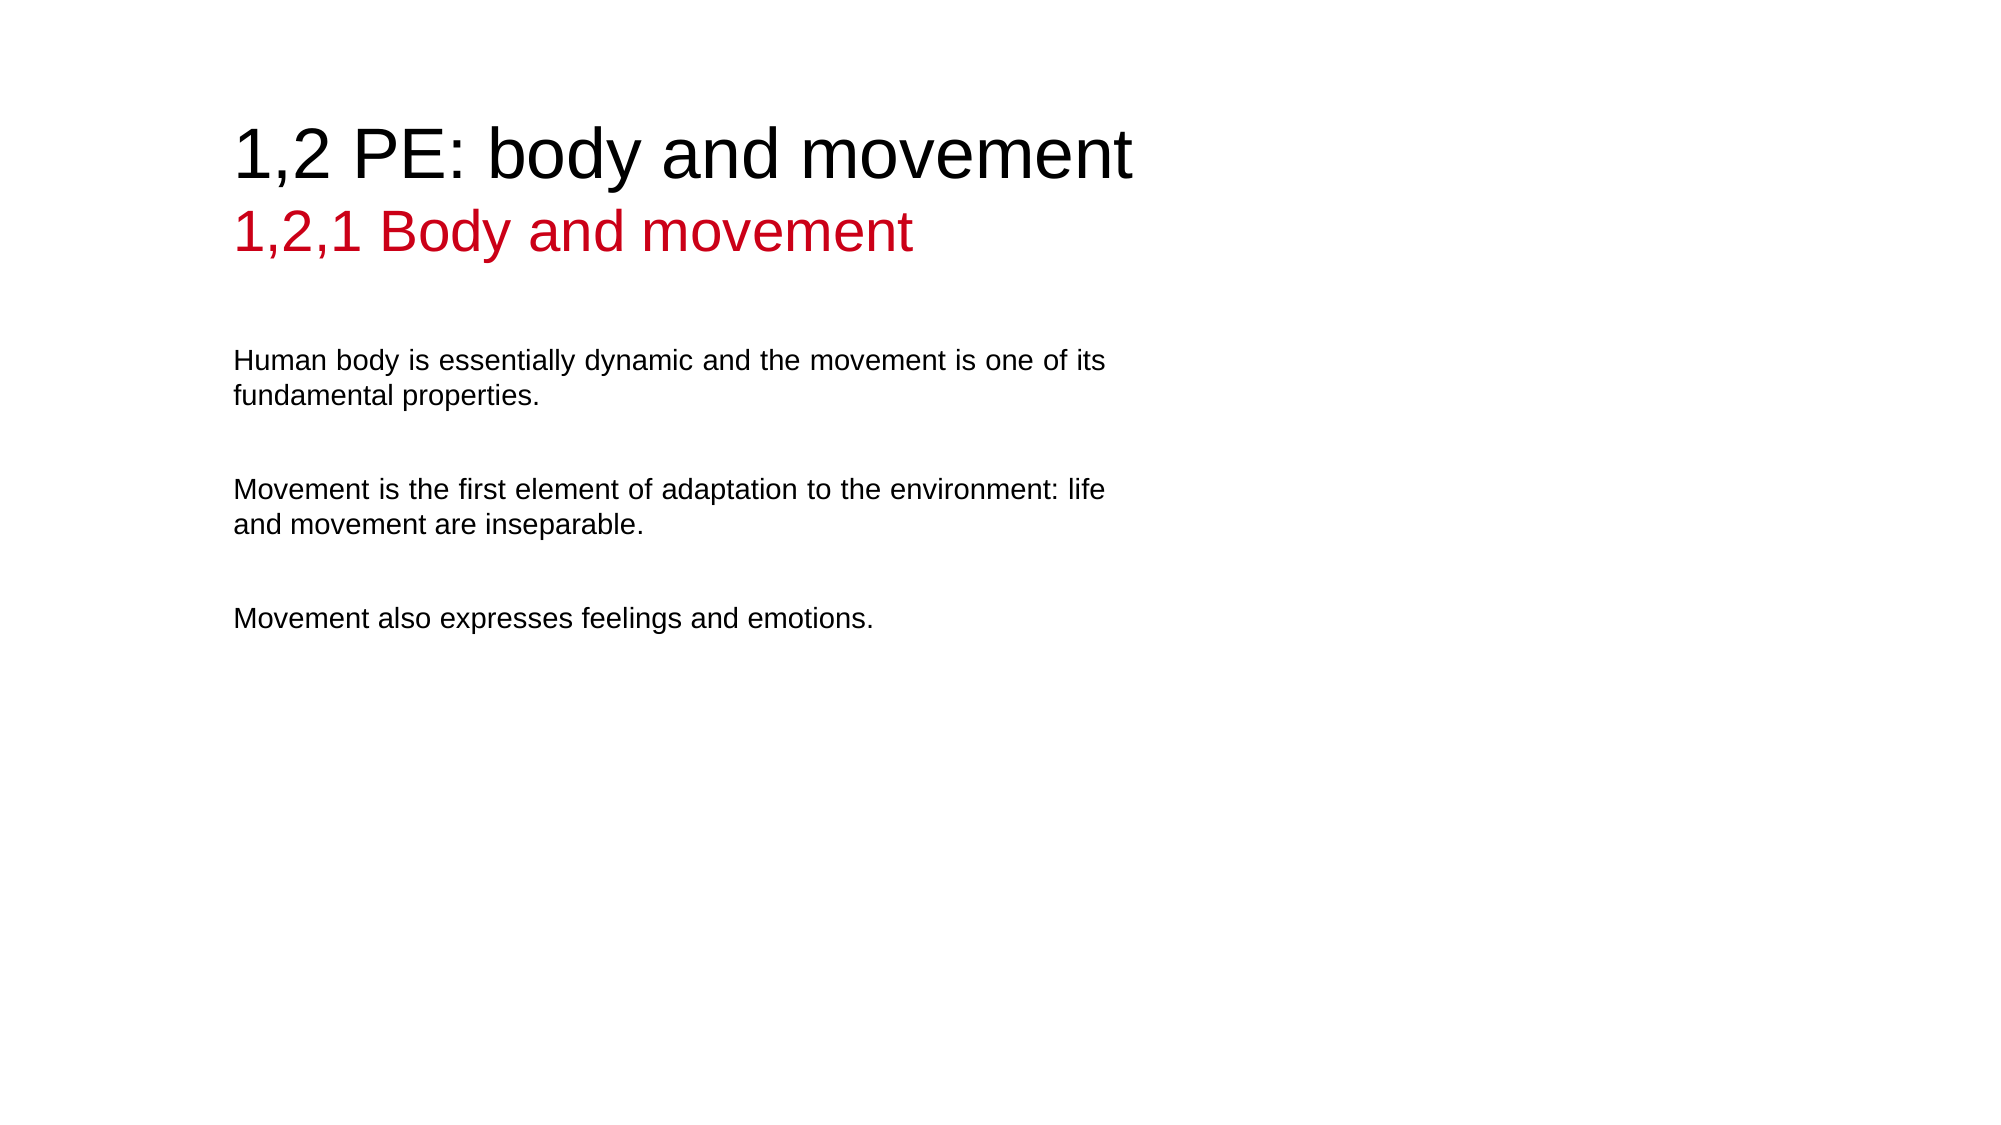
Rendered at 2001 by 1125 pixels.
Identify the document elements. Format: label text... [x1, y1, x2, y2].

subtitle 1,2,1 Body and movement [233, 193, 1140, 253]
title 1,2 PE: body and movement [233, 91, 1140, 193]
list Human body is essentially dynamic and the movement is one of its fundamental properties. Movement is the first element of adaptation to the environment: life and movement are inseparable. Movement also expresses feelings and emotions. [233, 341, 1140, 949]
